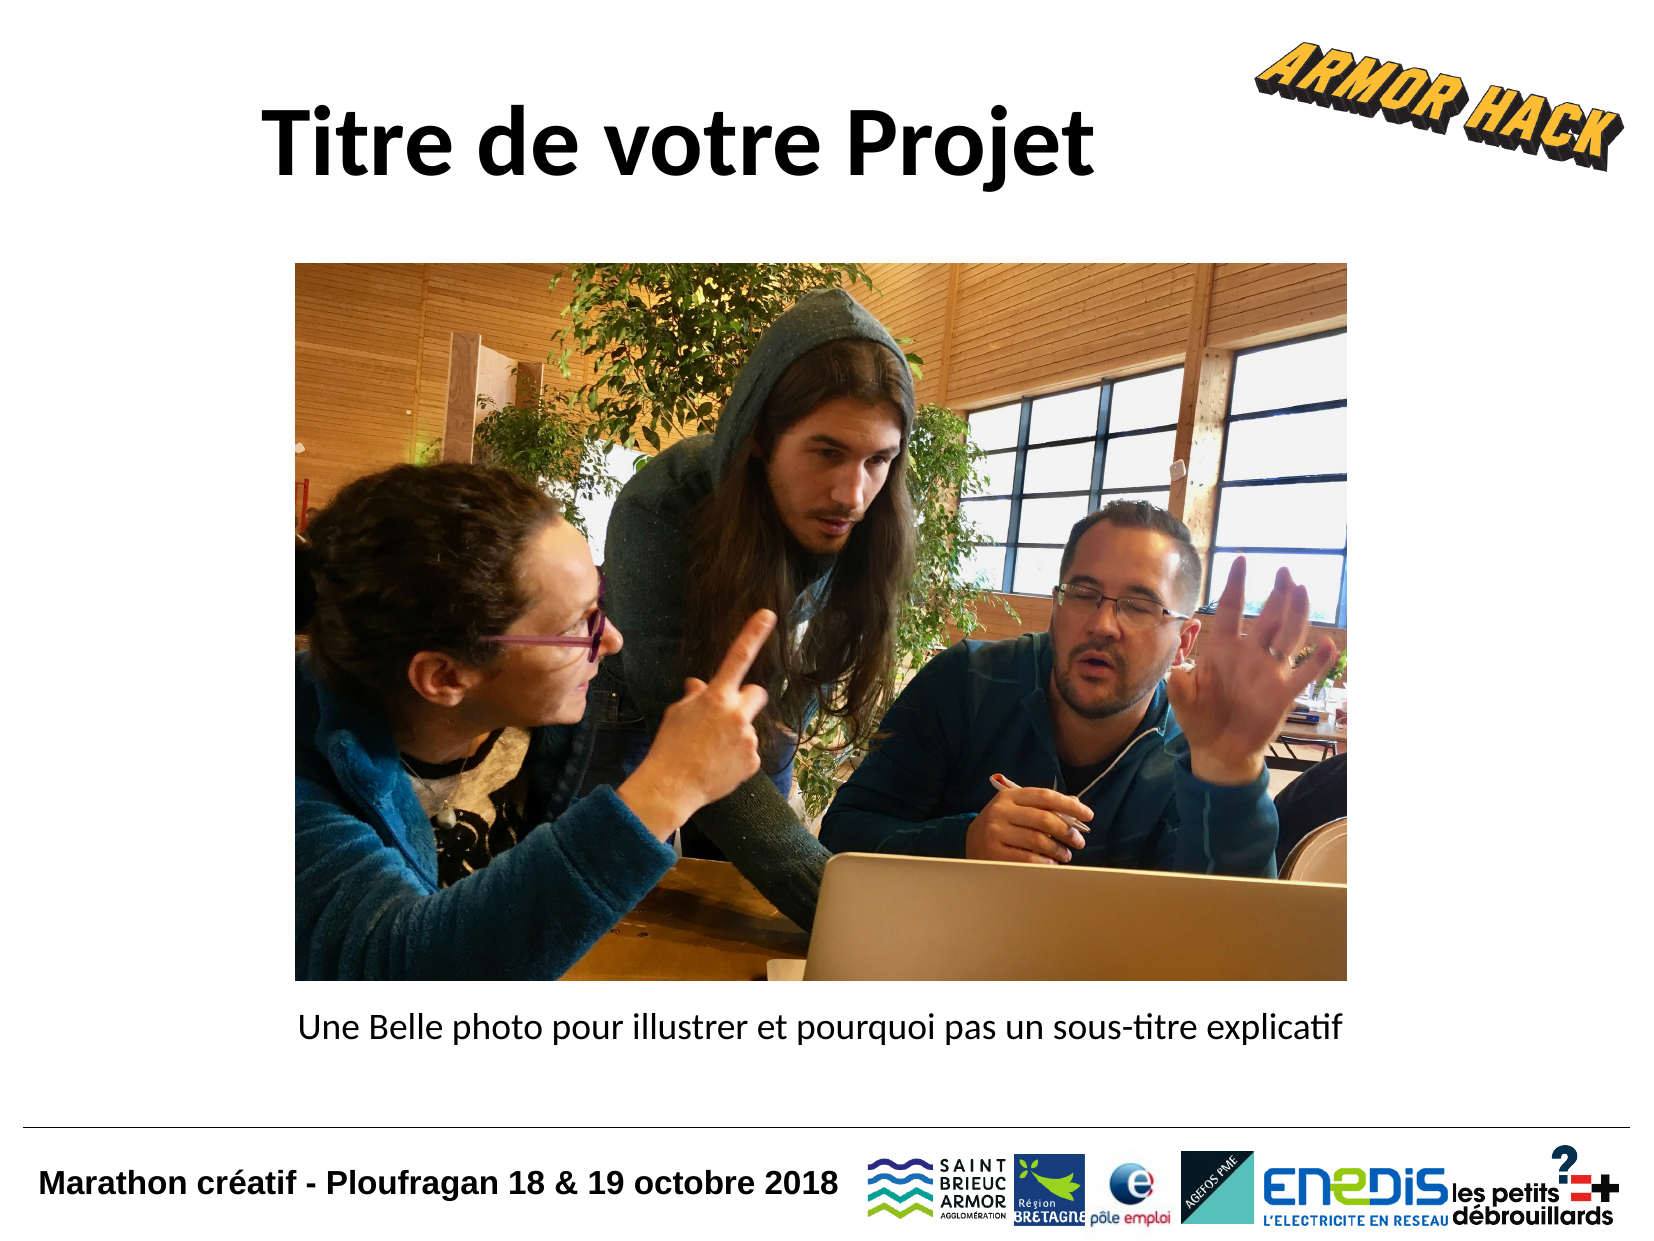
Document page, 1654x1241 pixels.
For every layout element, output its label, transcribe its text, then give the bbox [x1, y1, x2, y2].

picture [1248, 35, 1630, 178]
title Titre de votre Projet [11, 47, 1347, 255]
picture [1181, 1151, 1254, 1225]
picture [866, 1149, 1176, 1241]
picture [295, 263, 1347, 981]
text_box Marathon créatif - Ploufragan 18 & 19 octobre 2018 [23, 1157, 866, 1210]
text_box Une Belle photo pour illustrer et pourquoi pas un sous-titre explicatif [200, 1003, 1441, 1103]
picture [1259, 1145, 1619, 1241]
